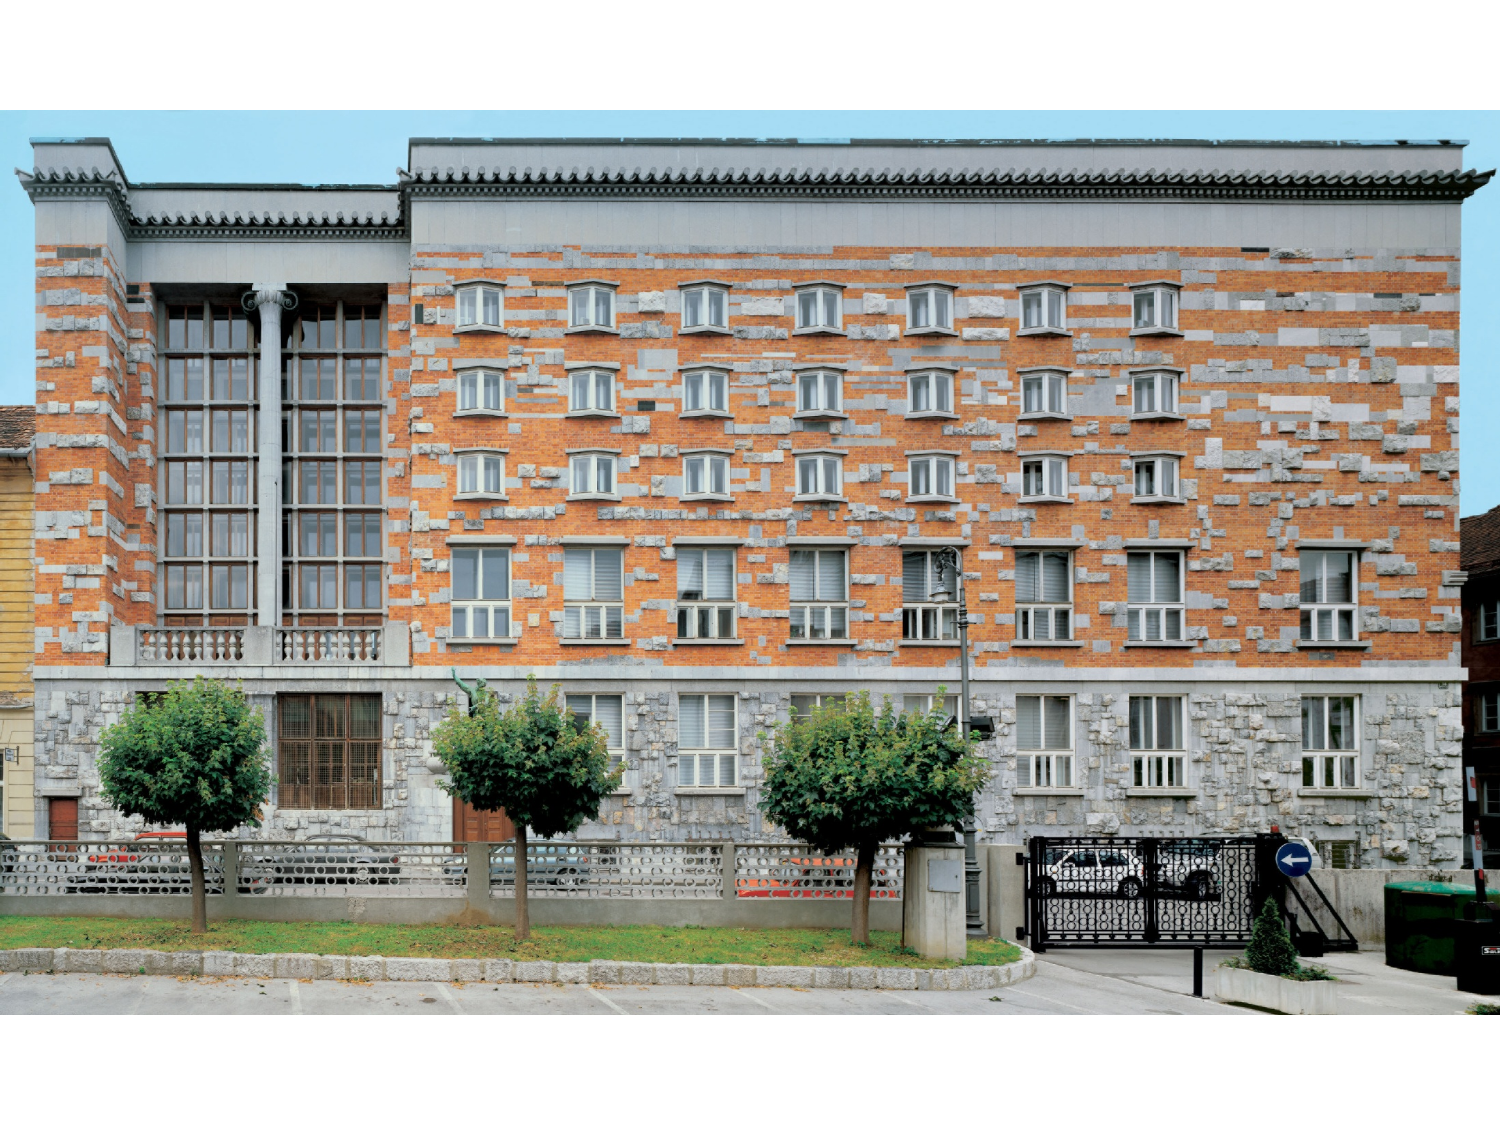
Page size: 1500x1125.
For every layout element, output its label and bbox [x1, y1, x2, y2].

picture [0, 110, 1500, 1015]
